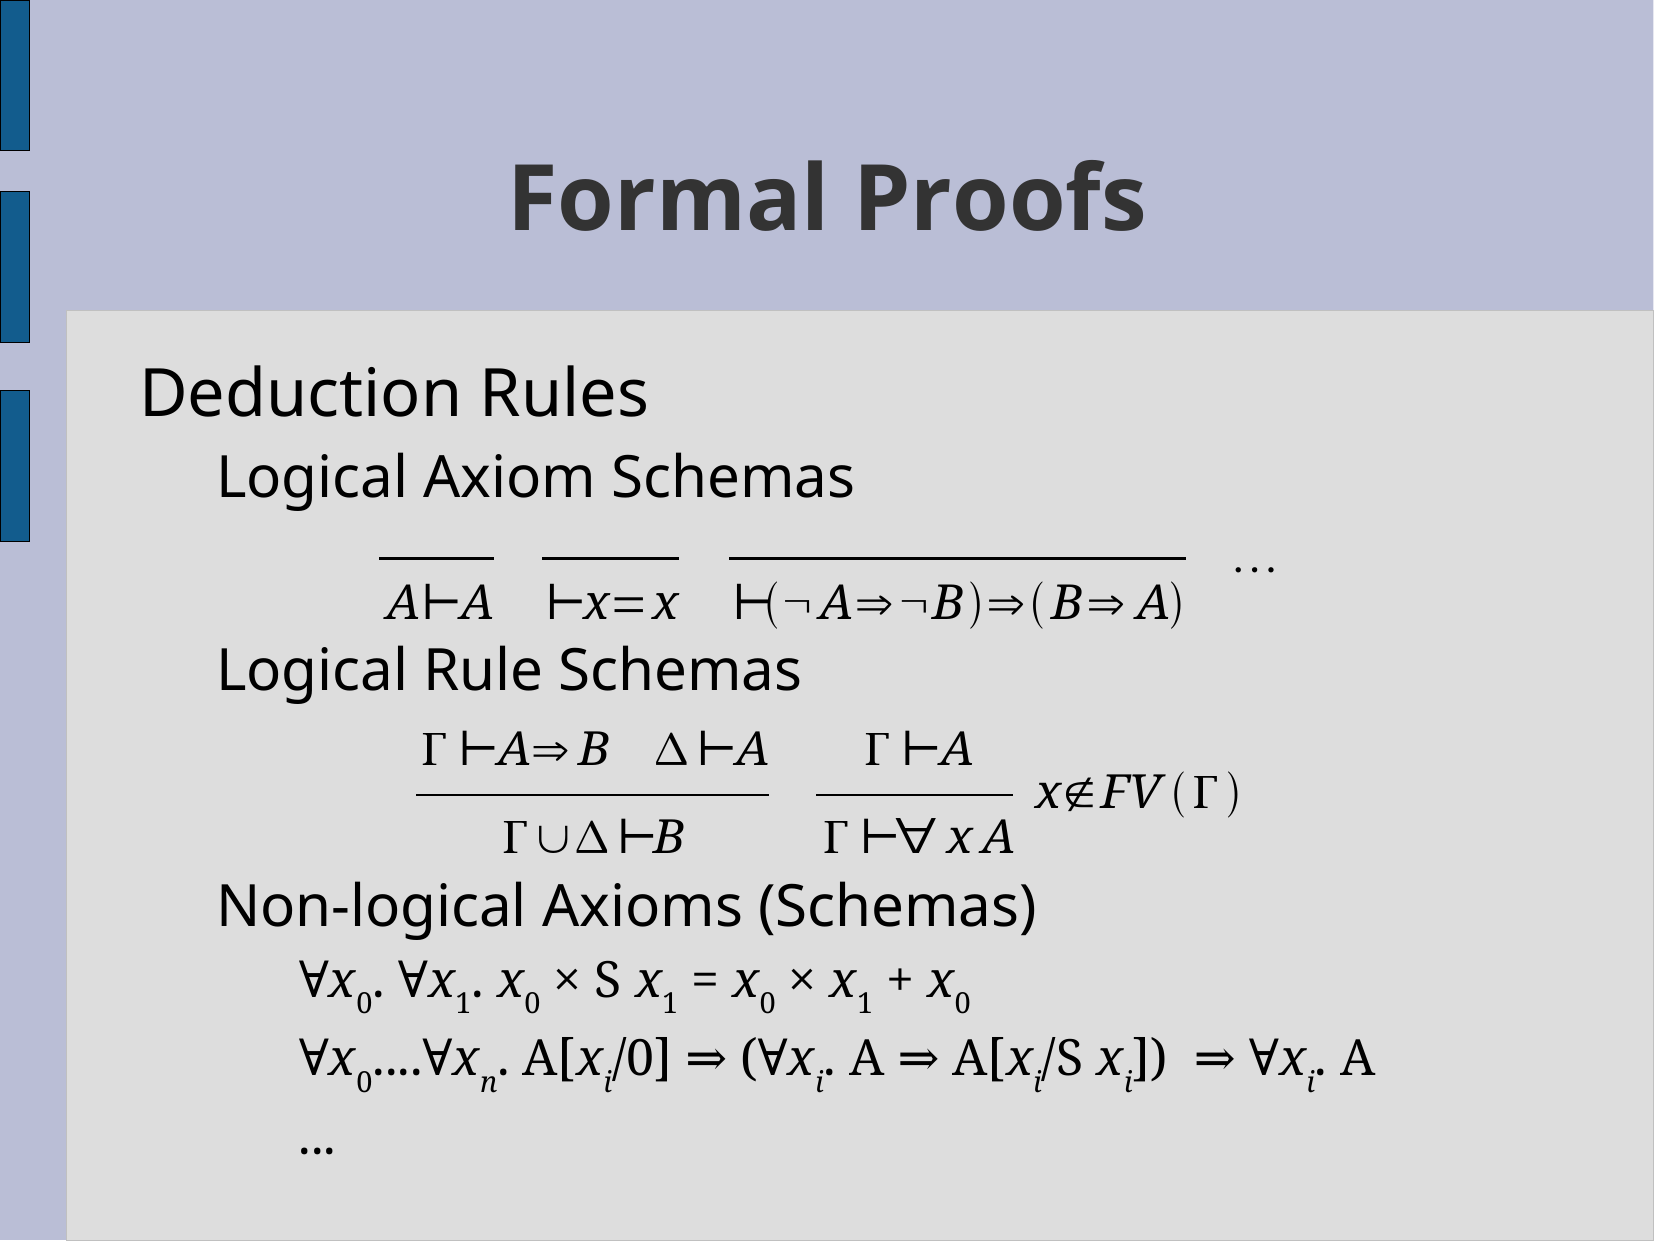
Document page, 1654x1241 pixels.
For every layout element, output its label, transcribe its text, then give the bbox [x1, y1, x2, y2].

list Logical Rule Schemas [121, 628, 1534, 717]
list Deduction Rules Logical Axiom Schemas [121, 344, 1534, 563]
list Non-logical Axioms (Schemas) ∀x0. ∀x1. x0 × S x1 = x0 × x1 + x0 ∀x0....∀xn. A[xi/0] ⇒ (∀xi. A ⇒ A[xi/S xi]) ⇒ ∀xi. A ... [121, 864, 1534, 1098]
title Formal Proofs [121, 91, 1534, 299]
chart [407, 717, 1247, 864]
chart [369, 475, 1284, 646]
